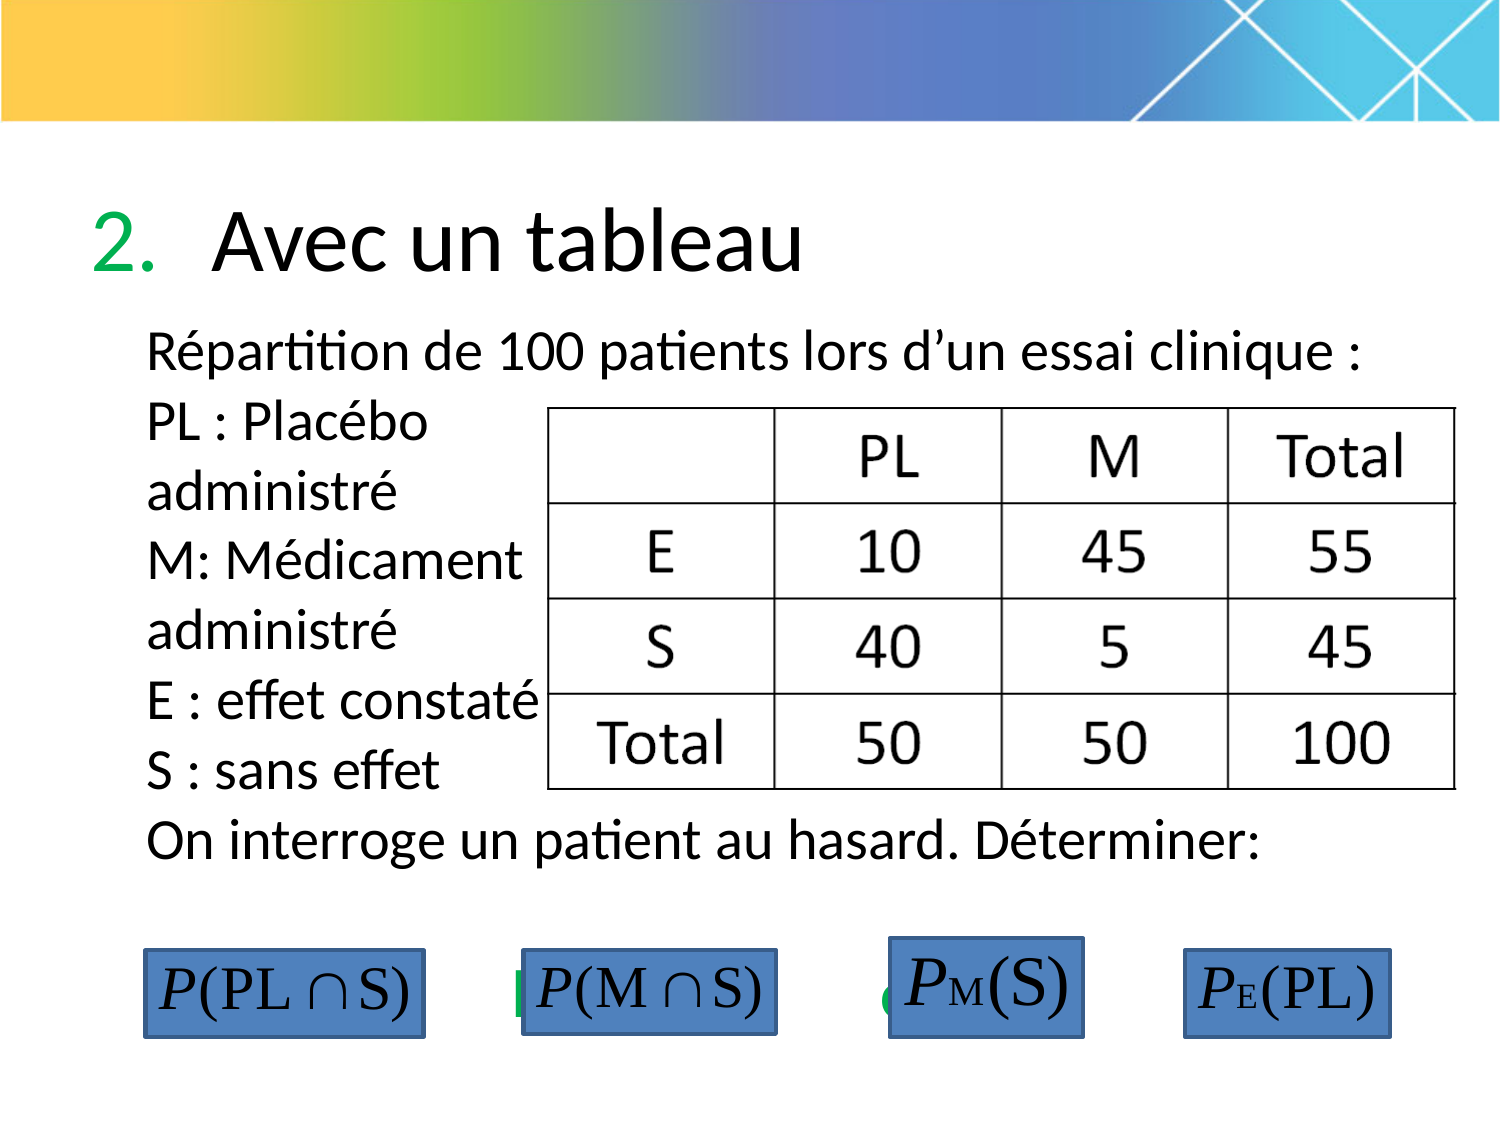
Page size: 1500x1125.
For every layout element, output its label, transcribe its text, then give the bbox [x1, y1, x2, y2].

picture [1426, 395, 1467, 802]
chart [1187, 952, 1388, 1035]
chart [891, 940, 1081, 1035]
title Avec un tableau [75, 164, 1426, 304]
chart [525, 952, 774, 1032]
list Répartition de 100 patients lors d’un essai clinique : PL : Placébo administré M: Médicament administré E : effet constaté S : sans effet On interroge un patient au hasard. Déterminer: a. b. c. d. [75, 304, 1426, 1067]
chart [147, 952, 422, 1035]
